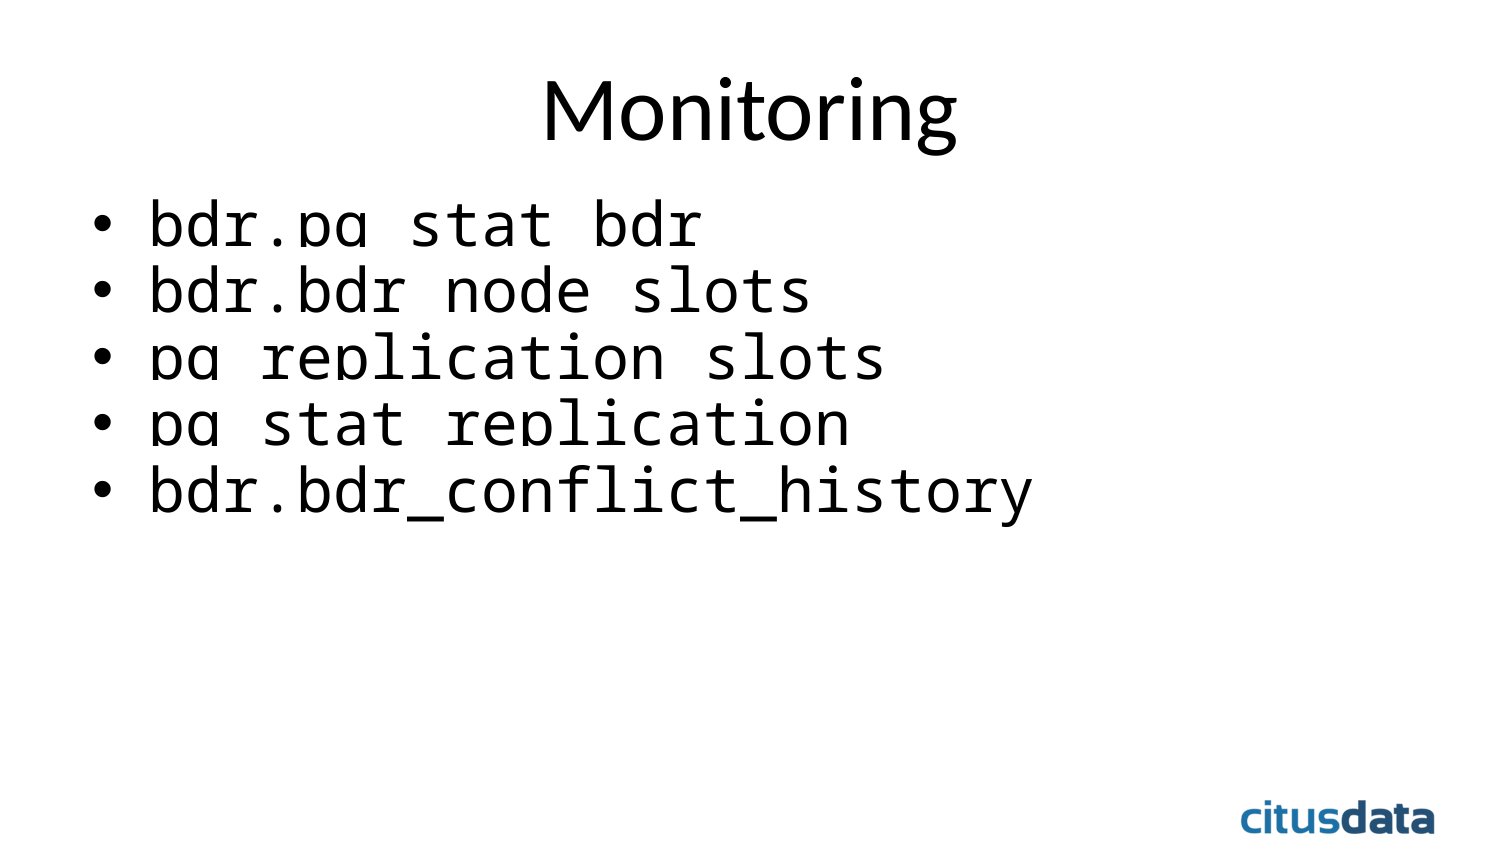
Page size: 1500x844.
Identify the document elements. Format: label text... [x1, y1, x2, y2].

picture [1237, 795, 1439, 837]
list bdr.pg_stat_bdr bdr.bdr_node_slots pg_replication_slots pg_stat_replication bdr.bdr_conflict_history [77, 185, 1428, 743]
title [75, 33, 1426, 175]
list [75, 196, 1426, 754]
